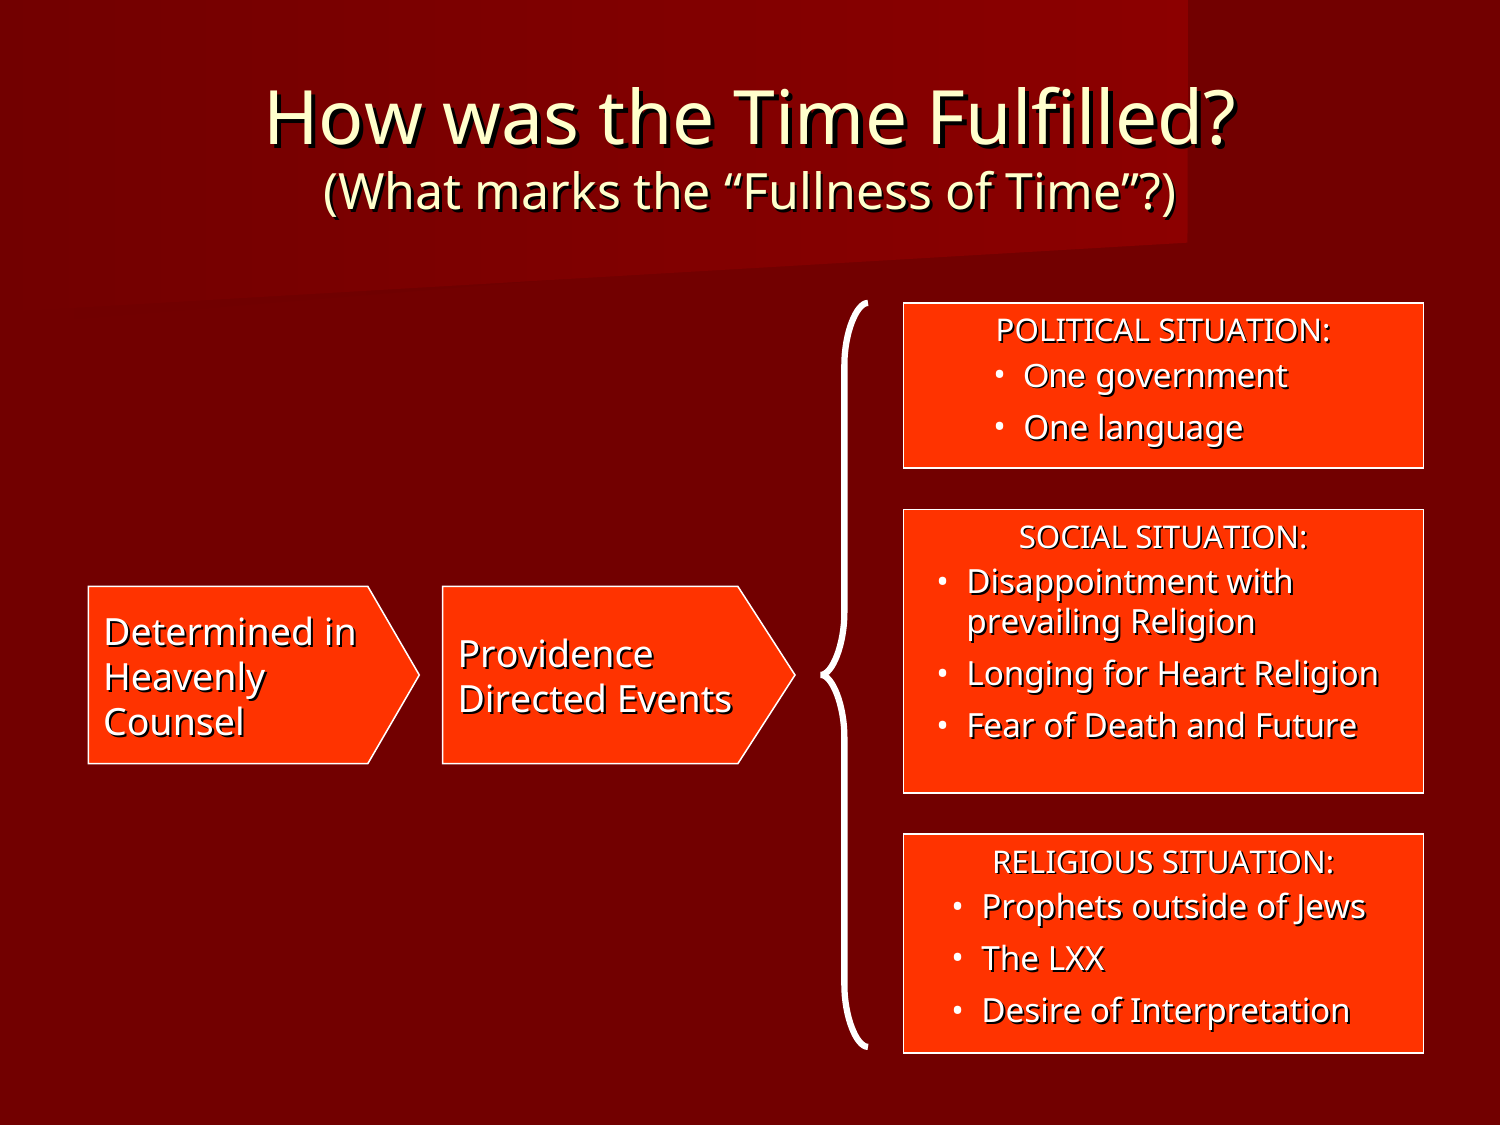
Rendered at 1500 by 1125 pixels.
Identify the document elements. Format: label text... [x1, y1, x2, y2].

text_box POLITICAL SITUATION: One government One language [903, 302, 1424, 469]
text_box SOCIAL SITUATION: Disappointment with prevailing Religion Longing for Heart Religion Fear of Death and Future [903, 509, 1424, 793]
title How was the Time Fulfilled? (What marks the “Fullness of Time”?) [0, 50, 1500, 239]
text_box Providence Directed Events [442, 586, 796, 764]
text_box RELIGIOUS SITUATION: Prophets outside of Jews The LXX Desire of Interpretation [903, 834, 1424, 1054]
text_box Determined in Heavenly Counsel [88, 586, 420, 764]
